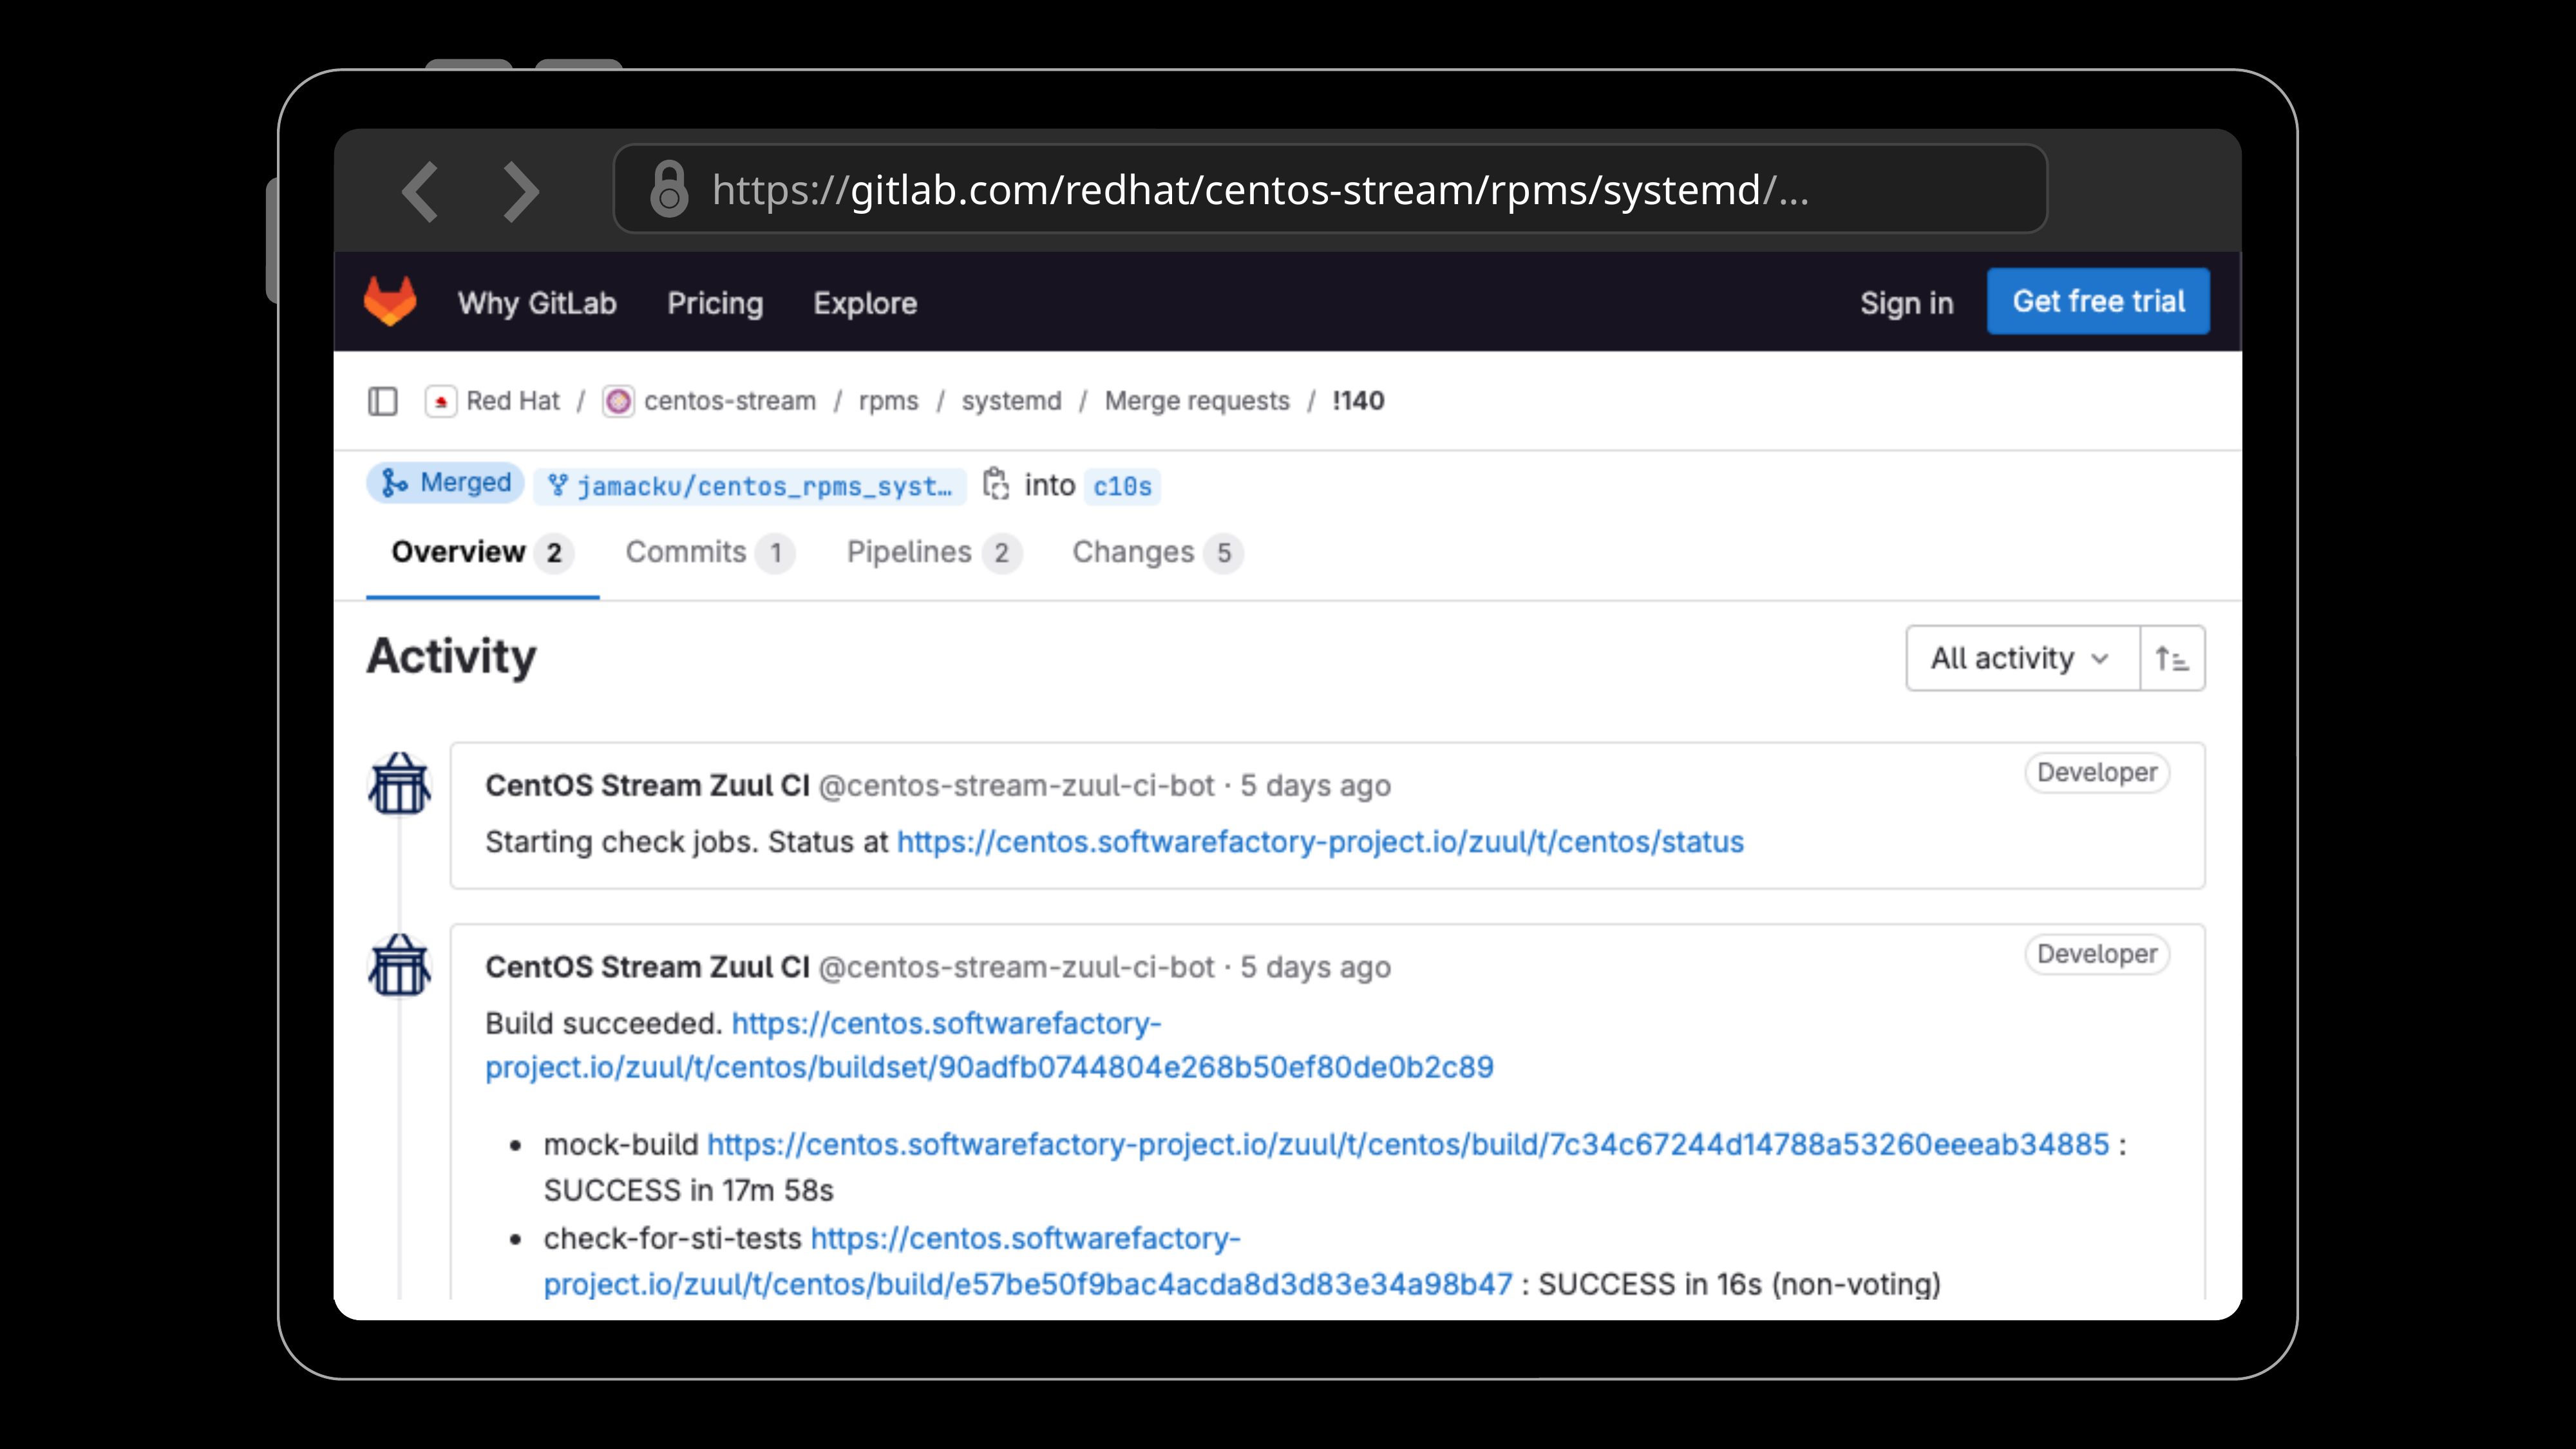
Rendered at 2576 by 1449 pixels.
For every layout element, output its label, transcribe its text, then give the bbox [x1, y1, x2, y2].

text_box https://gitlab.com/redhat/centos-stream/rpms/systemd/... [706, 158, 1884, 218]
text_box [265, 59, 2298, 1379]
picture [334, 252, 2242, 1300]
